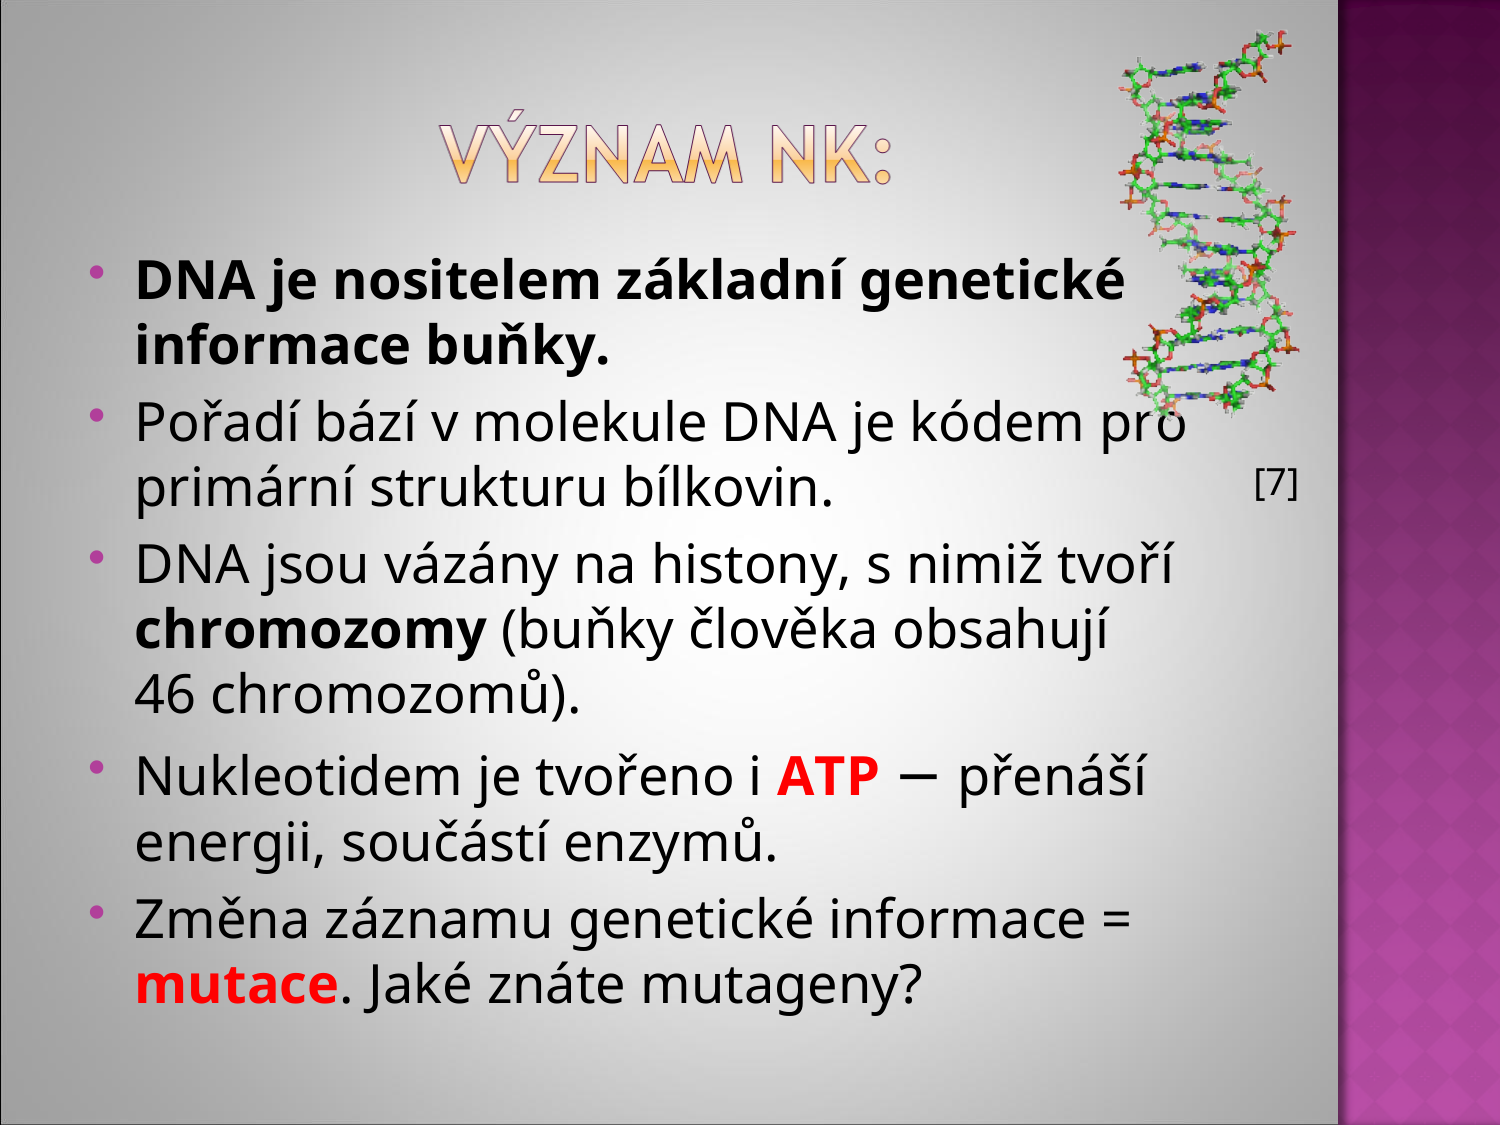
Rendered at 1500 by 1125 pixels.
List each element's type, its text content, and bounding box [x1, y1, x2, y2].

picture [0, 0, 1500, 1125]
list DNA je nositelem základní genetické informace buňky. Pořadí bází v molekule DNA je kódem pro primární strukturu bílkovin. DNA jsou vázány na histony, s nimiž tvoří chromozomy (buňky člověka obsahují 46 chromozomů). Nukleotidem je tvořeno i ATP − přenáší energii, součástí enzymů. Změna záznamu genetické informace = mutace. Jaké znáte mutageny? [75, 237, 1263, 1100]
text_box [7] [1238, 449, 1315, 556]
text_box [73, 52, 1062, 202]
